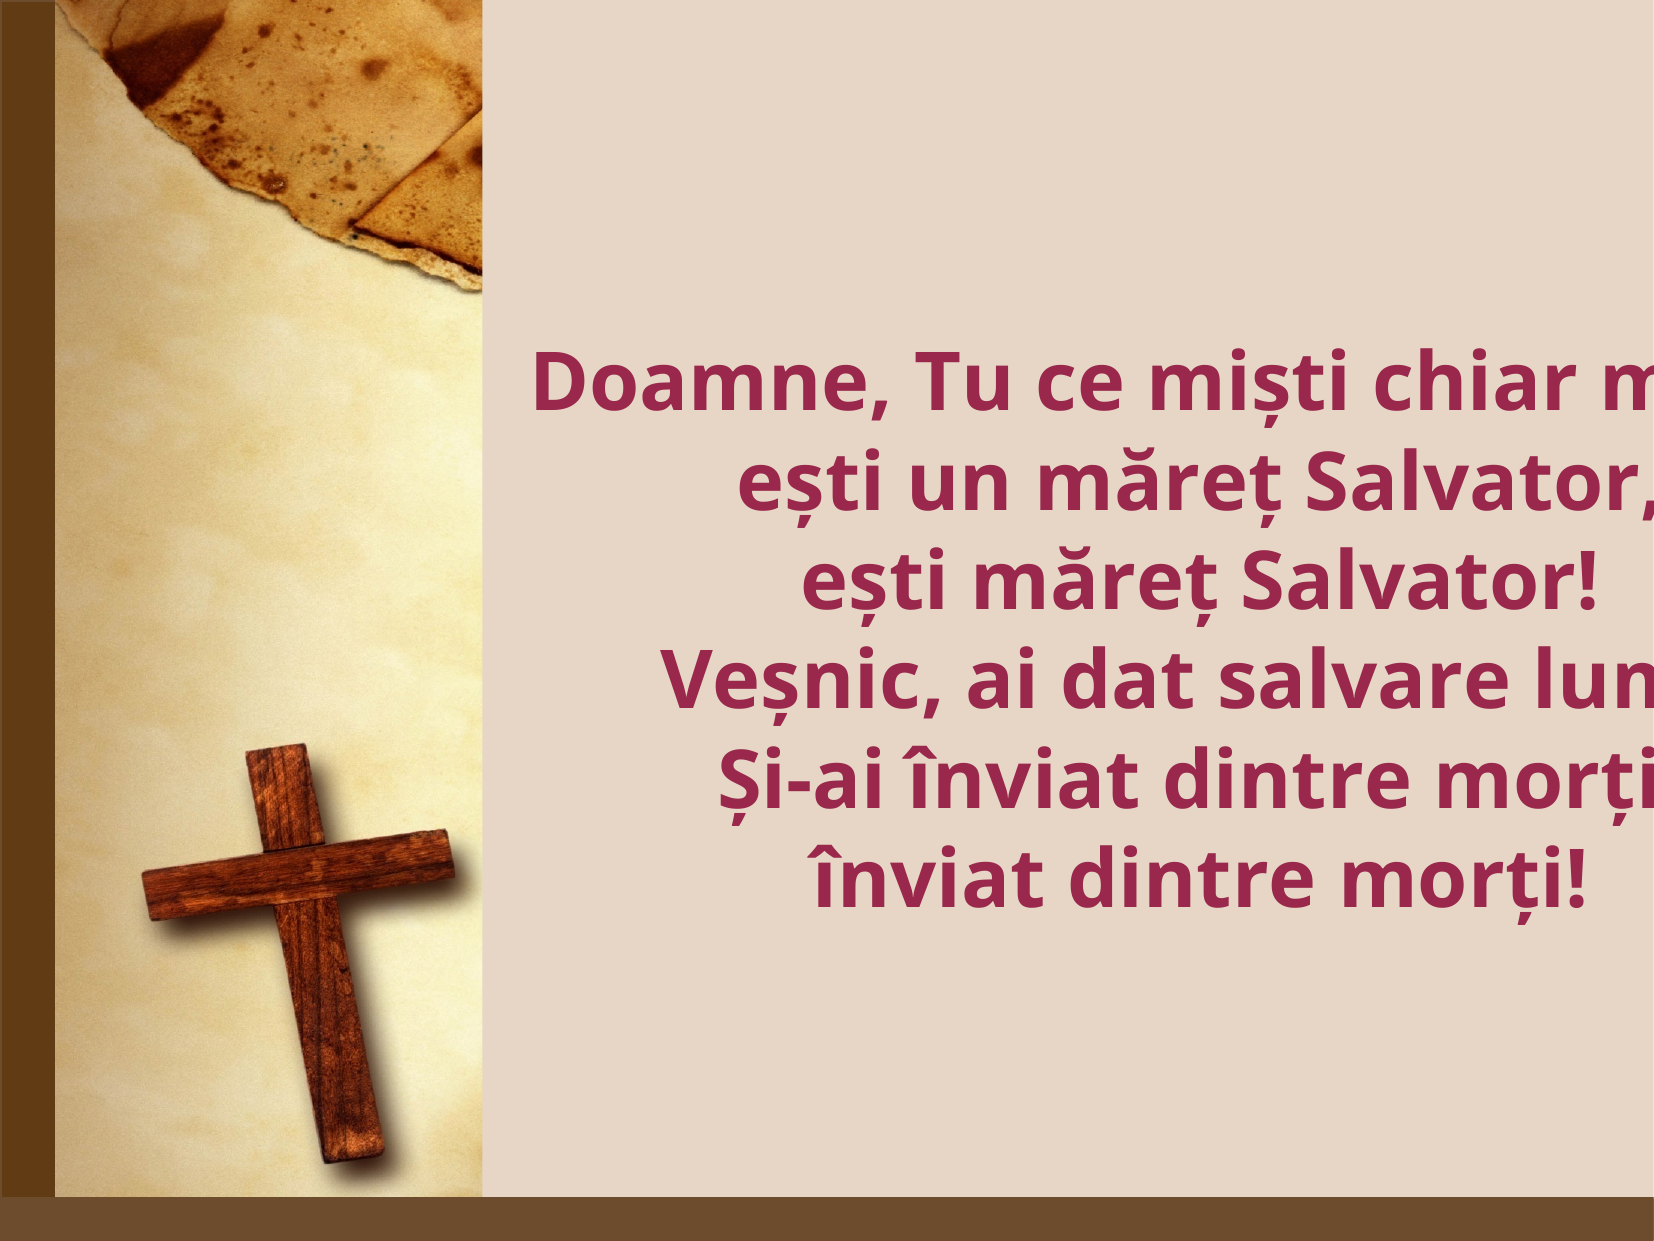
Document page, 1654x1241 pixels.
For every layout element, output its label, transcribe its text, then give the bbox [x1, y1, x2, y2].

text_box Doamne, Tu ce miști chiar munții ești un măreț Salvator, ești măreț Salvator! Veșnic, ai dat salvare lumii Și-ai înviat dintre morți, înviat dintre morți! [514, 320, 1617, 946]
picture [55, 0, 483, 1197]
